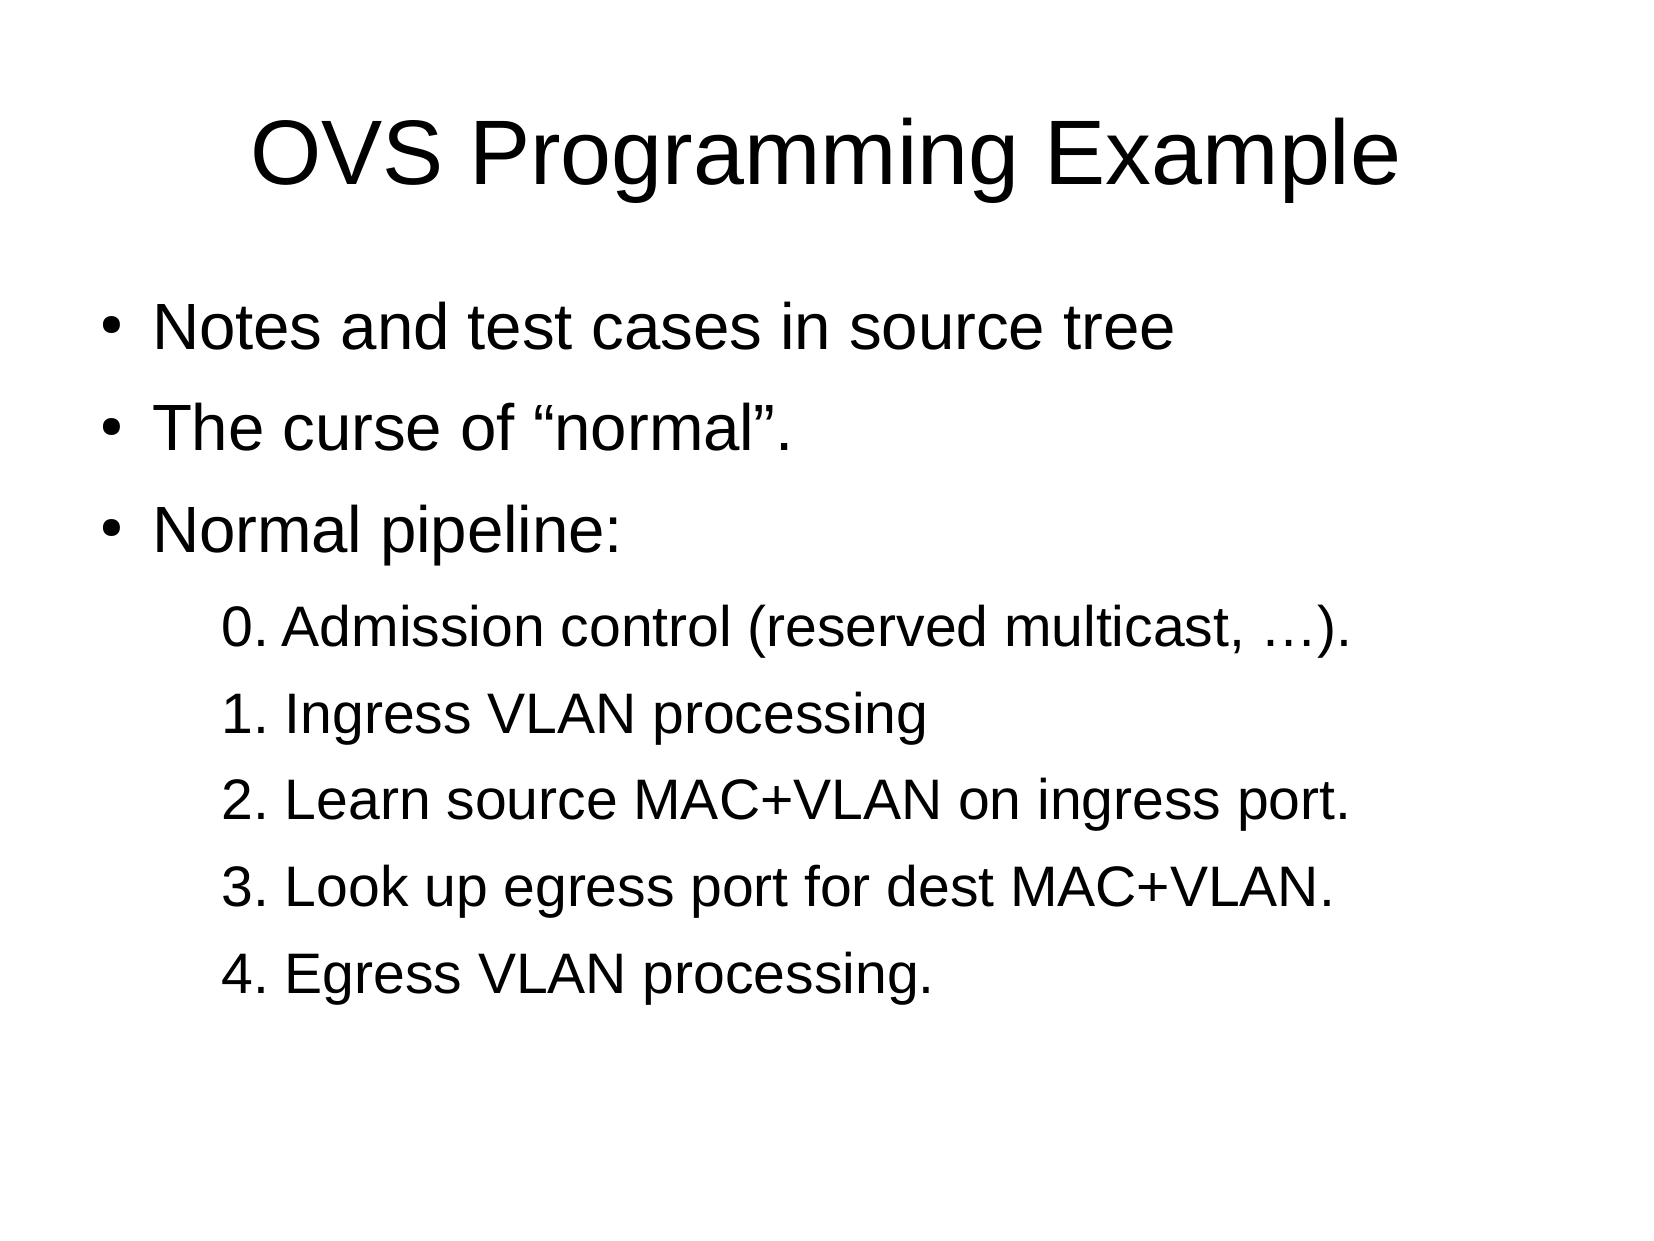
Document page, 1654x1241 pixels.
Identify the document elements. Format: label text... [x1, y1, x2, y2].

list Notes and test cases in source tree The curse of “normal”. Normal pipeline: 0. Admission control (reserved multicast, …). 1. Ingress VLAN processing 2. Learn source MAC+VLAN on ingress port. 3. Look up egress port for dest MAC+VLAN. 4. Egress VLAN processing. [82, 290, 1538, 1010]
title OVS Programming Example [82, 49, 1571, 257]
